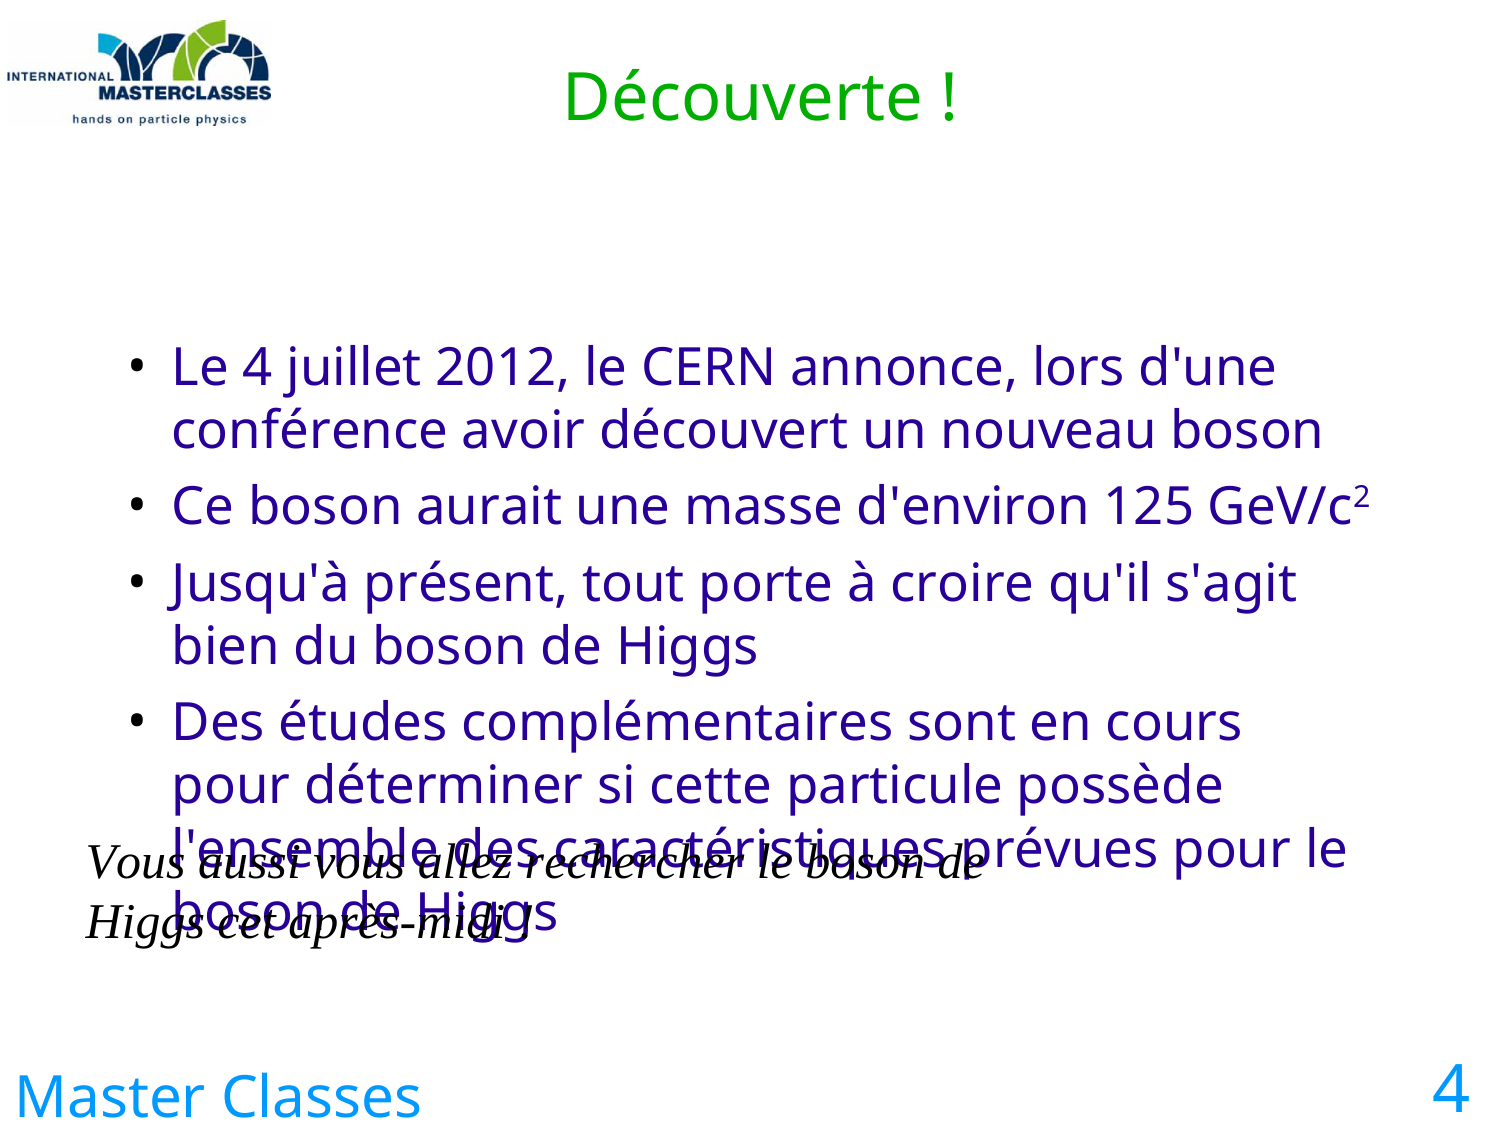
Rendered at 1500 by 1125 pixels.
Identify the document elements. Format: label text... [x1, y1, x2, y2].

picture [2, 10, 259, 130]
title Découverte ! [259, 0, 1263, 188]
list Le 4 juillet 2012, le CERN annonce, lors d'une conférence avoir découvert un nouveau boson Ce boson aurait une masse d'environ 125 GeV/c2 Jusqu'à présent, tout porte à croire qu'il s'agit bien du boson de Higgs Des études complémentaires sont en cours pour déterminer si cette particule possède l'ensemble des caractéristiques prévues pour le boson de Higgs [112, 324, 1388, 978]
text_box Vous aussi vous allez rechercher le boson de Higgs cet après-midi ! [70, 820, 1075, 956]
